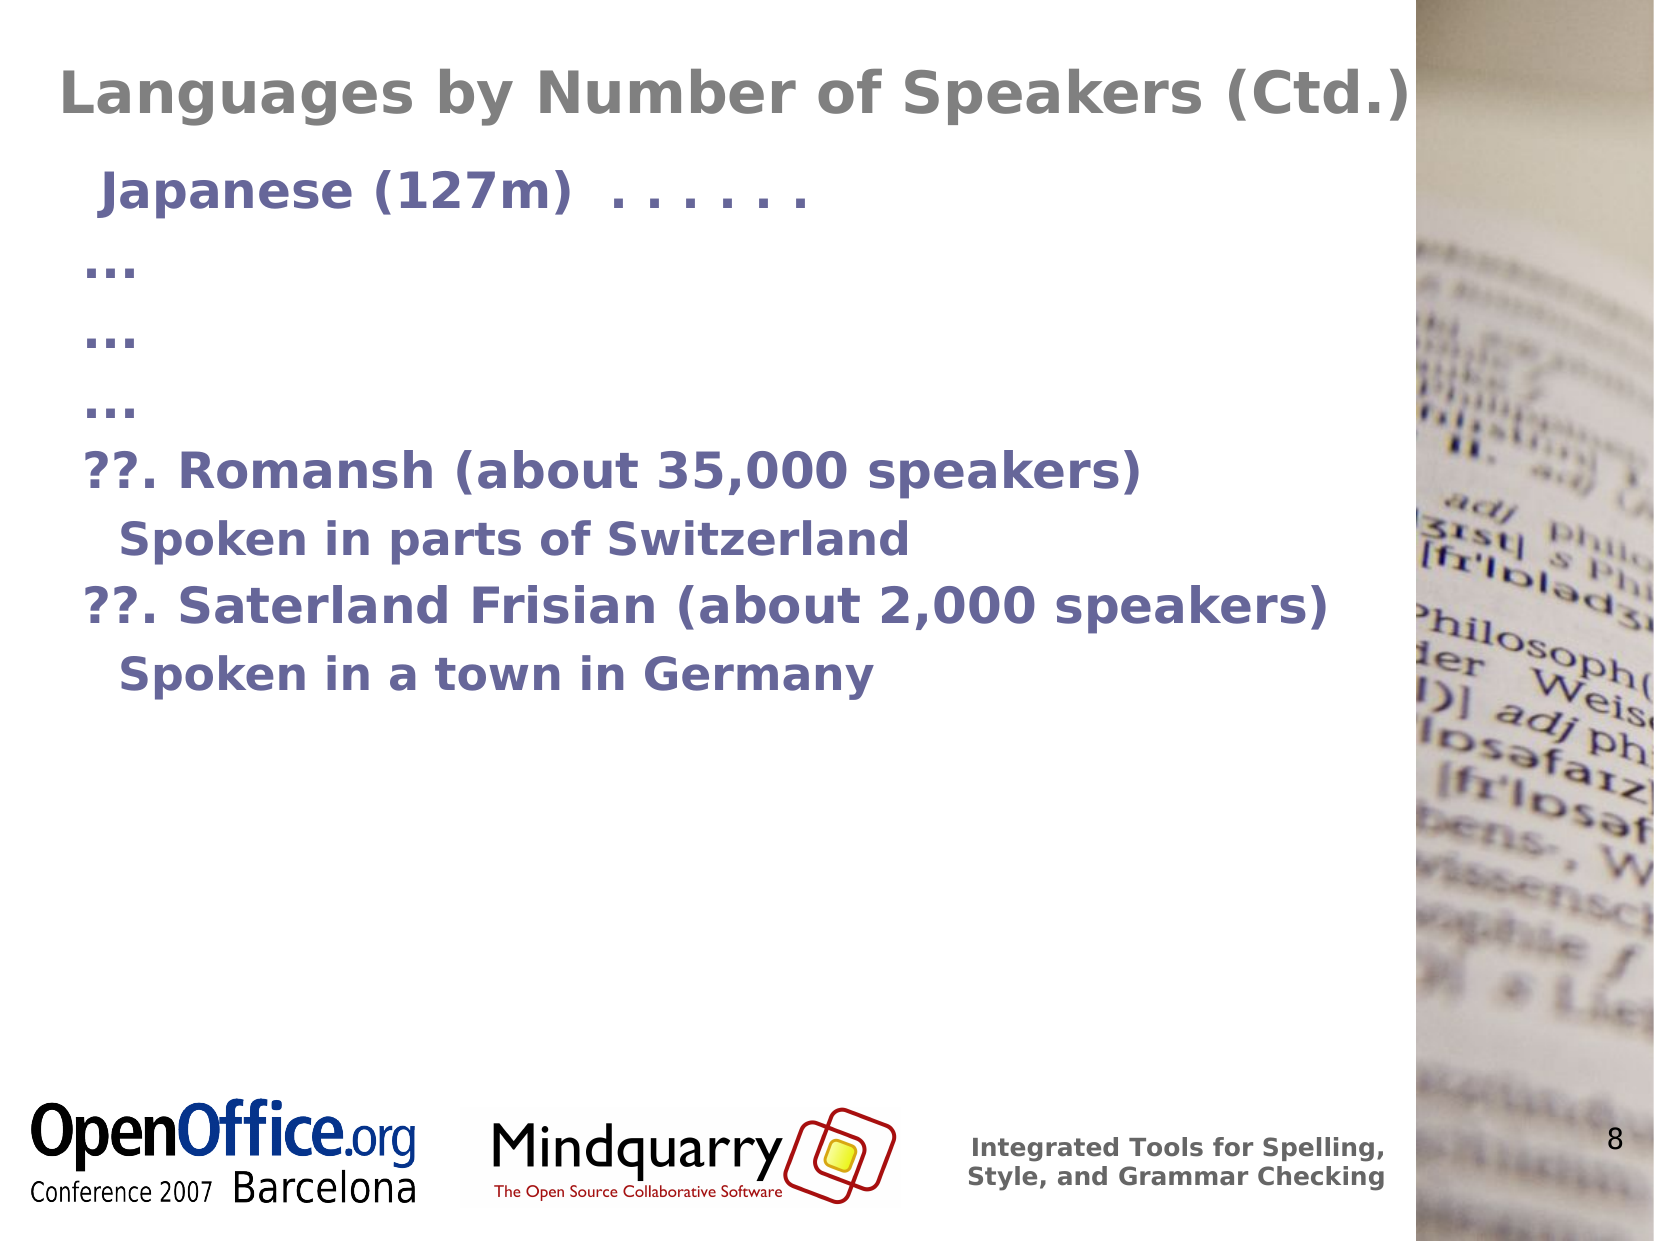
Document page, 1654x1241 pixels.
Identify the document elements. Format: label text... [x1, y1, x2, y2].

picture [460, 1107, 901, 1208]
list Languages by Number of Speakers (Ctd.) Japanese (127m) . . . . . . ... ... ... ??. Romansh (about 35,000 speakers) Spoken in parts of Switzerland ??. Saterland Frisian (about 2,000 speakers) Spoken in a town in Germany [59, 59, 1418, 931]
picture [31, 1098, 415, 1203]
picture [1416, 0, 1654, 1241]
